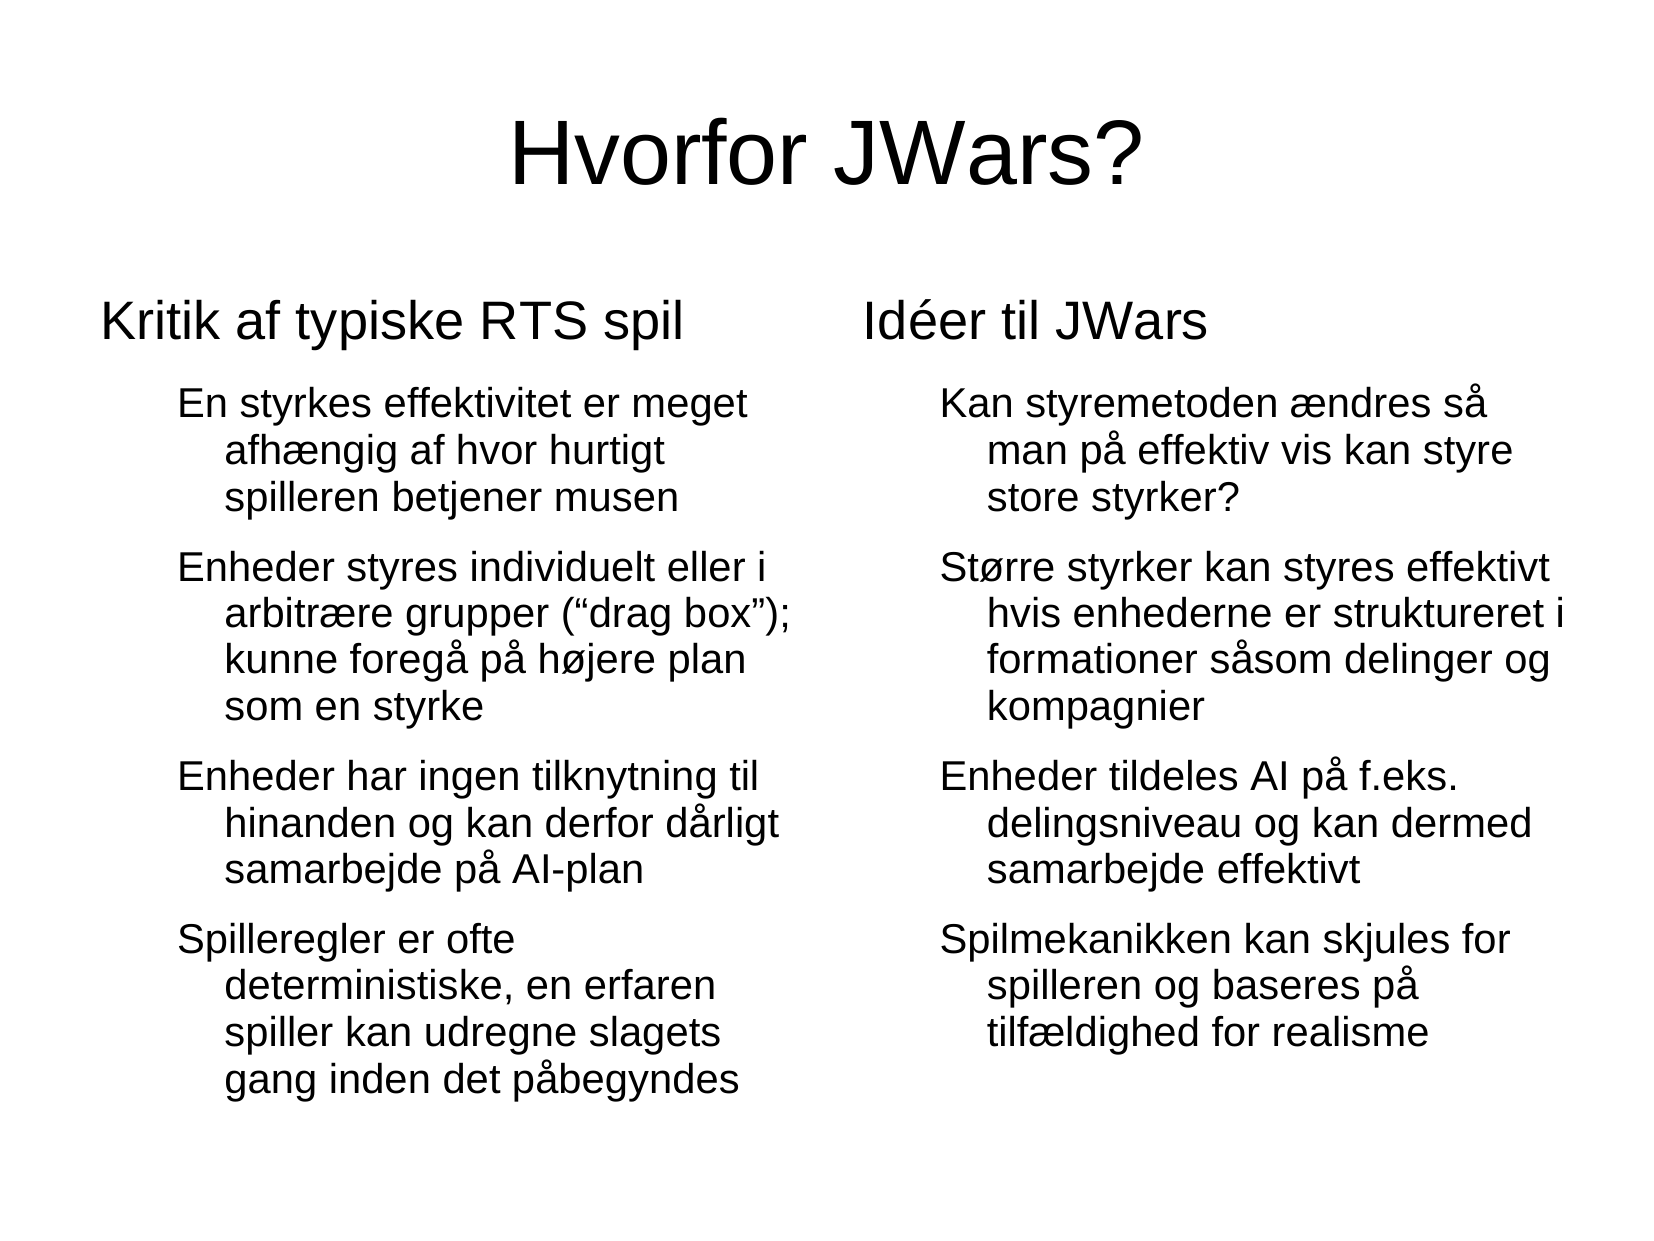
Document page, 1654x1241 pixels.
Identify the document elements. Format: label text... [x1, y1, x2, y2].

title Hvorfor JWars? [82, 49, 1571, 257]
list Kritik af typiske RTS spil En styrkes effektivitet er meget afhængig af hvor hurtigt spilleren betjener musen Enheder styres individuelt eller i arbitrære grupper (“drag box”); kunne foregå på højere plan som en styrke Enheder har ingen tilknytning til hinanden og kan derfor dårligt samarbejde på AI-plan Spilleregler er ofte deterministiske, en erfaren spiller kan udregne slagets gang inden det påbegyndes [82, 290, 809, 1109]
list Idéer til JWars Kan styremetoden ændres så man på effektiv vis kan styre store styrker? Større styrker kan styres effektivt hvis enhederne er struktureret i formationer såsom delinger og kompagnier Enheder tildeles AI på f.eks. delingsniveau og kan dermed samarbejde effektivt Spilmekanikken kan skjules for spilleren og baseres på tilfældighed for realisme [845, 290, 1572, 1109]
